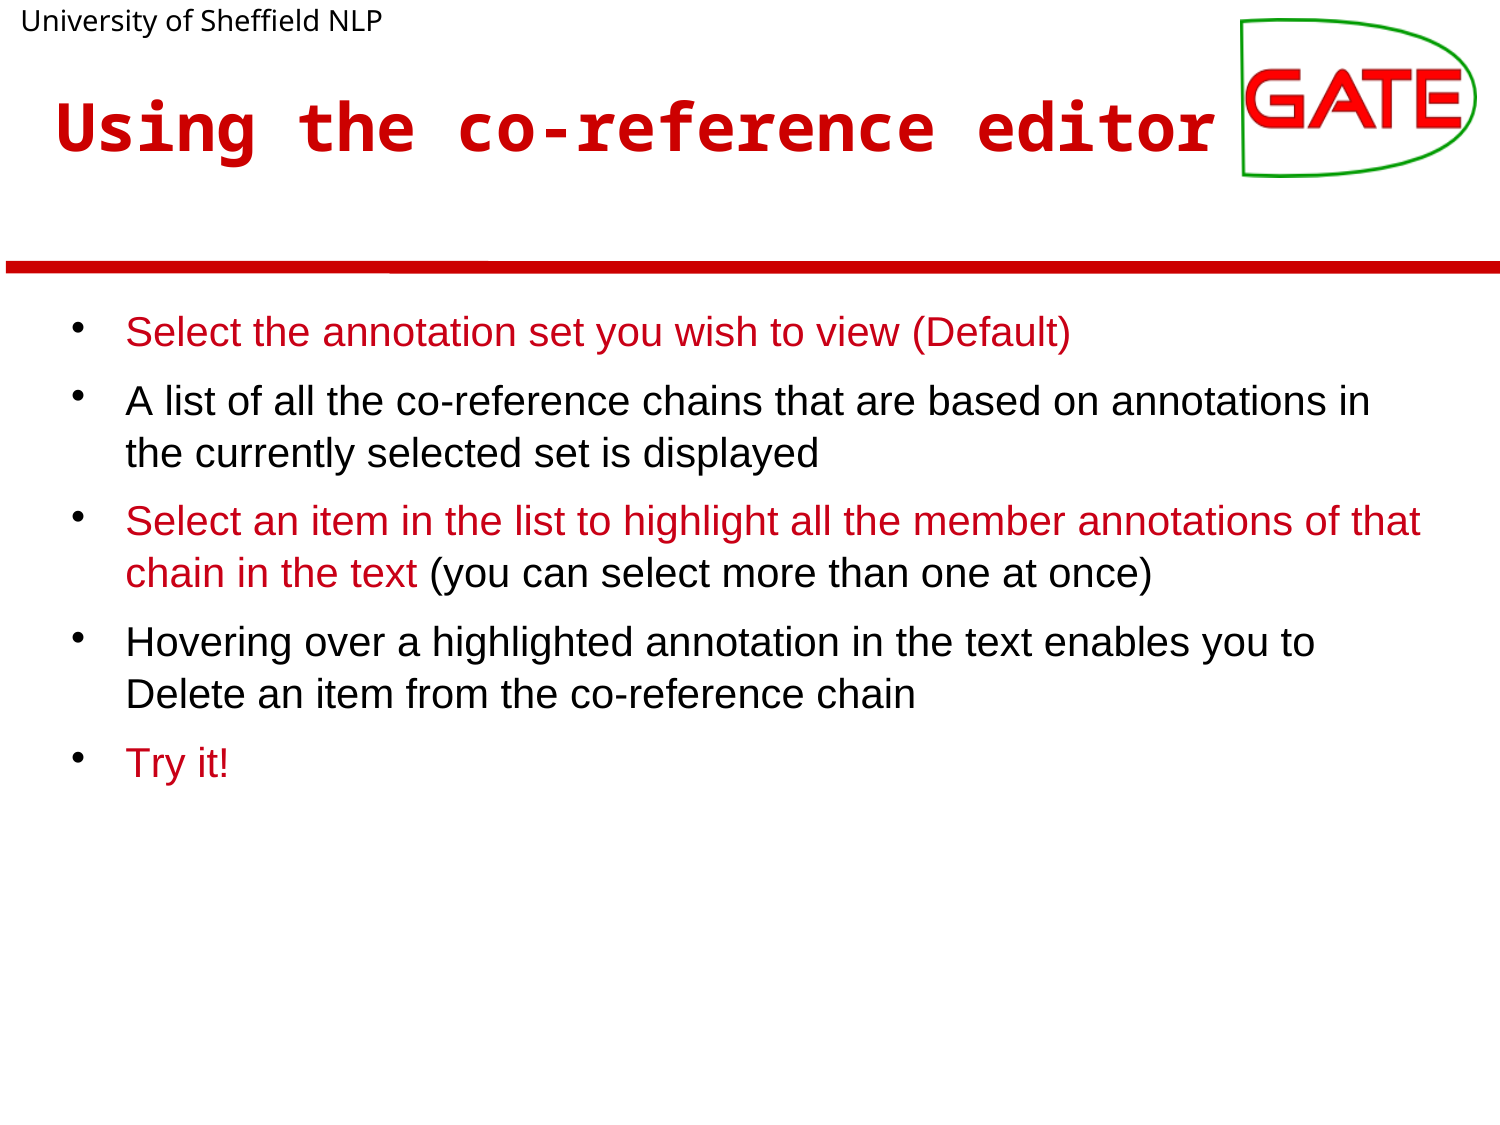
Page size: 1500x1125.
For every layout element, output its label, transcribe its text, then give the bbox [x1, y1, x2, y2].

picture [1240, 18, 1477, 178]
text_box Using the co-reference editor [56, 30, 1241, 227]
text_box Select the annotation set you wish to view (Default) A list of all the co-reference chains that are based on annotations in the currently selected set is displayed Select an item in the list to highlight all the member annotations of that chain in the text (you can select more than one at once) Hovering over a highlighted annotation in the text enables you to Delete an item from the co-reference chain Try it! [56, 295, 1447, 1096]
